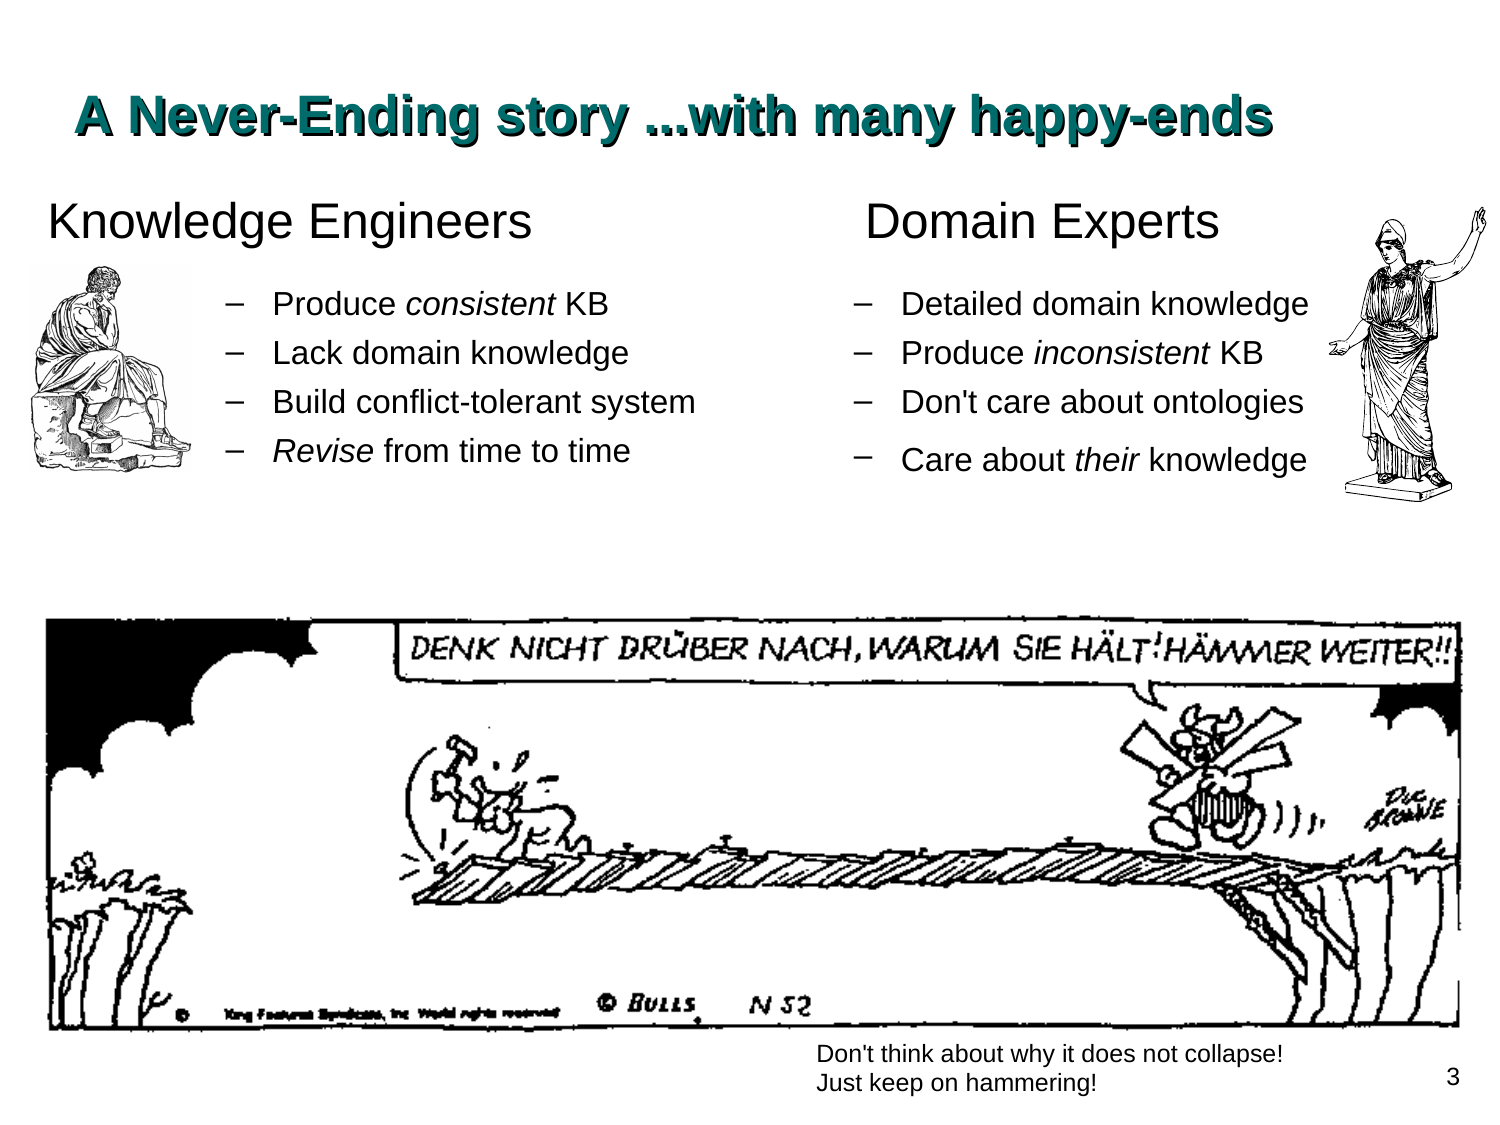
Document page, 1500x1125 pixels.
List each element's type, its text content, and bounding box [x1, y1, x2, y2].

list Knowledge Engineers [0, 188, 567, 272]
picture [29, 608, 1480, 1045]
text_box Don't think about why it does not collapse! Just keep on hammering! [801, 1029, 1300, 1105]
picture [1328, 206, 1487, 502]
list Detailed domain knowledge Produce inconsistent KB Don't care about ontologies Care about their knowledge [778, 215, 1323, 502]
picture [29, 272, 192, 473]
list Produce consistent KB Lack domain knowledge Build conflict-tolerant system Revise from time to time [150, 215, 727, 502]
title A Never-Ending story [59, 9, 1447, 215]
list Domain Experts [808, 215, 1353, 272]
